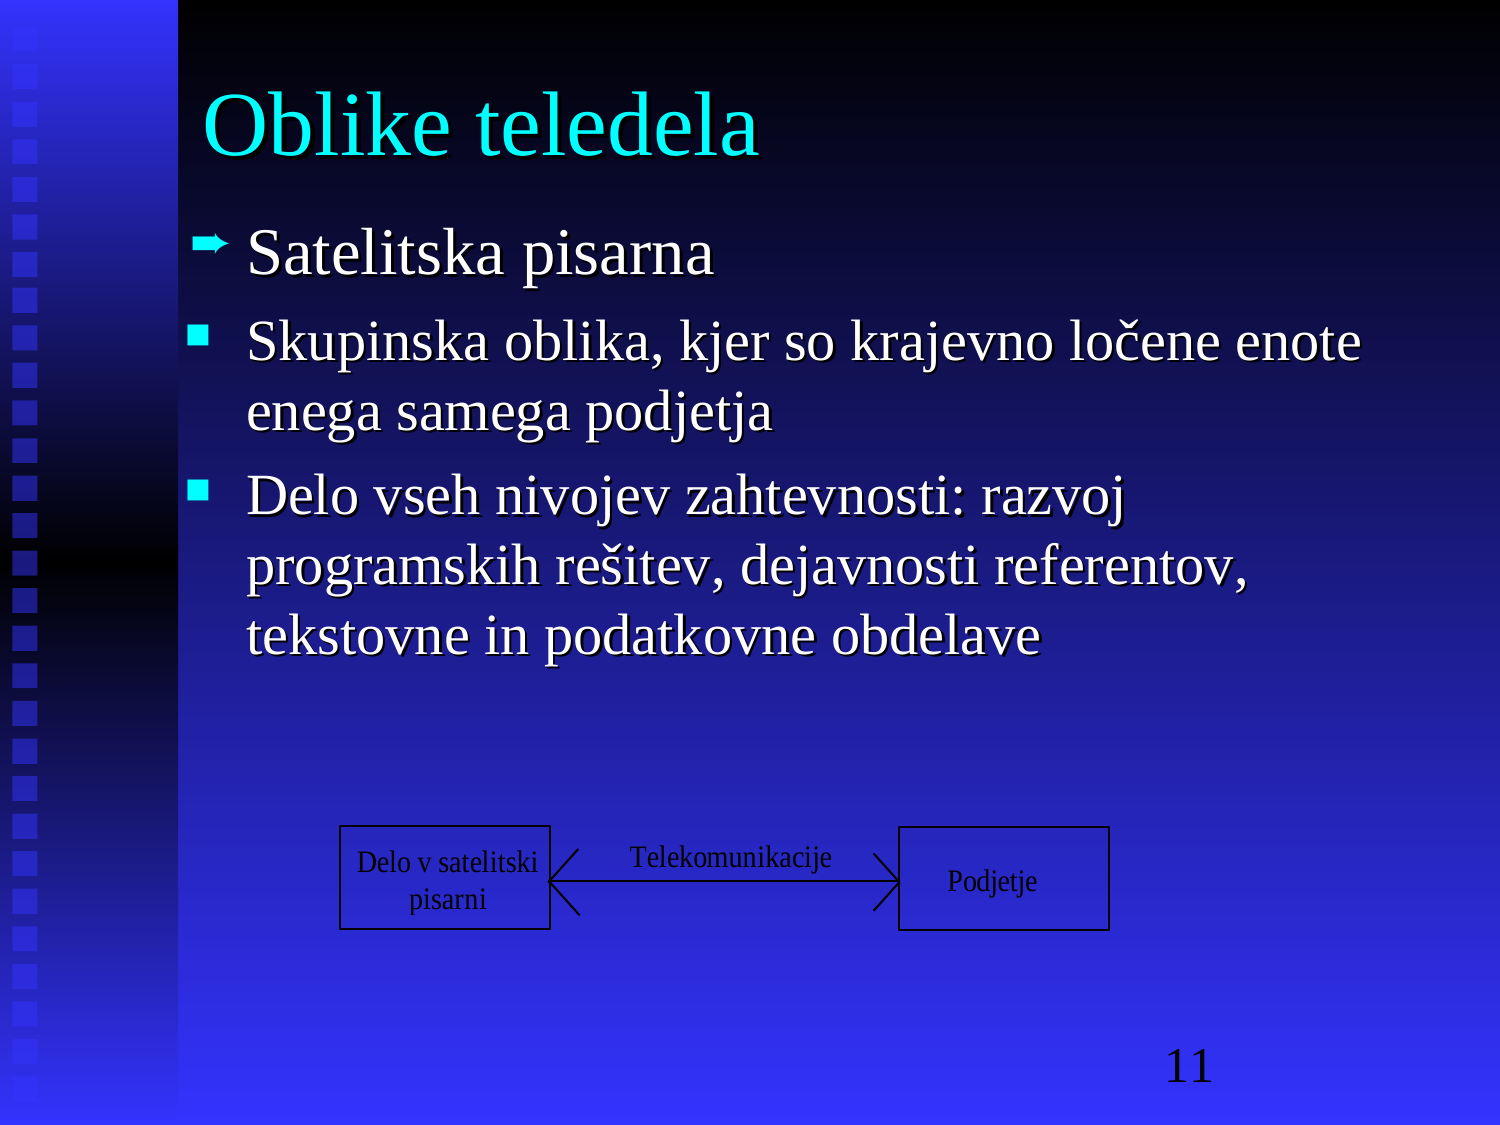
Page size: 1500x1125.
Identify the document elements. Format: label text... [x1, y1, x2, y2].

title Oblike teledela [187, 24, 1463, 213]
chart [187, 725, 1500, 1026]
list Satelitska pisarna Skupinska oblika, kjer so krajevno ločene enote enega samega podjetja Delo vseh nivojev zahtevnosti: razvoj programskih rešitev, dejavnosti referentov, tekstovne in podatkovne obdelave [174, 199, 1450, 675]
